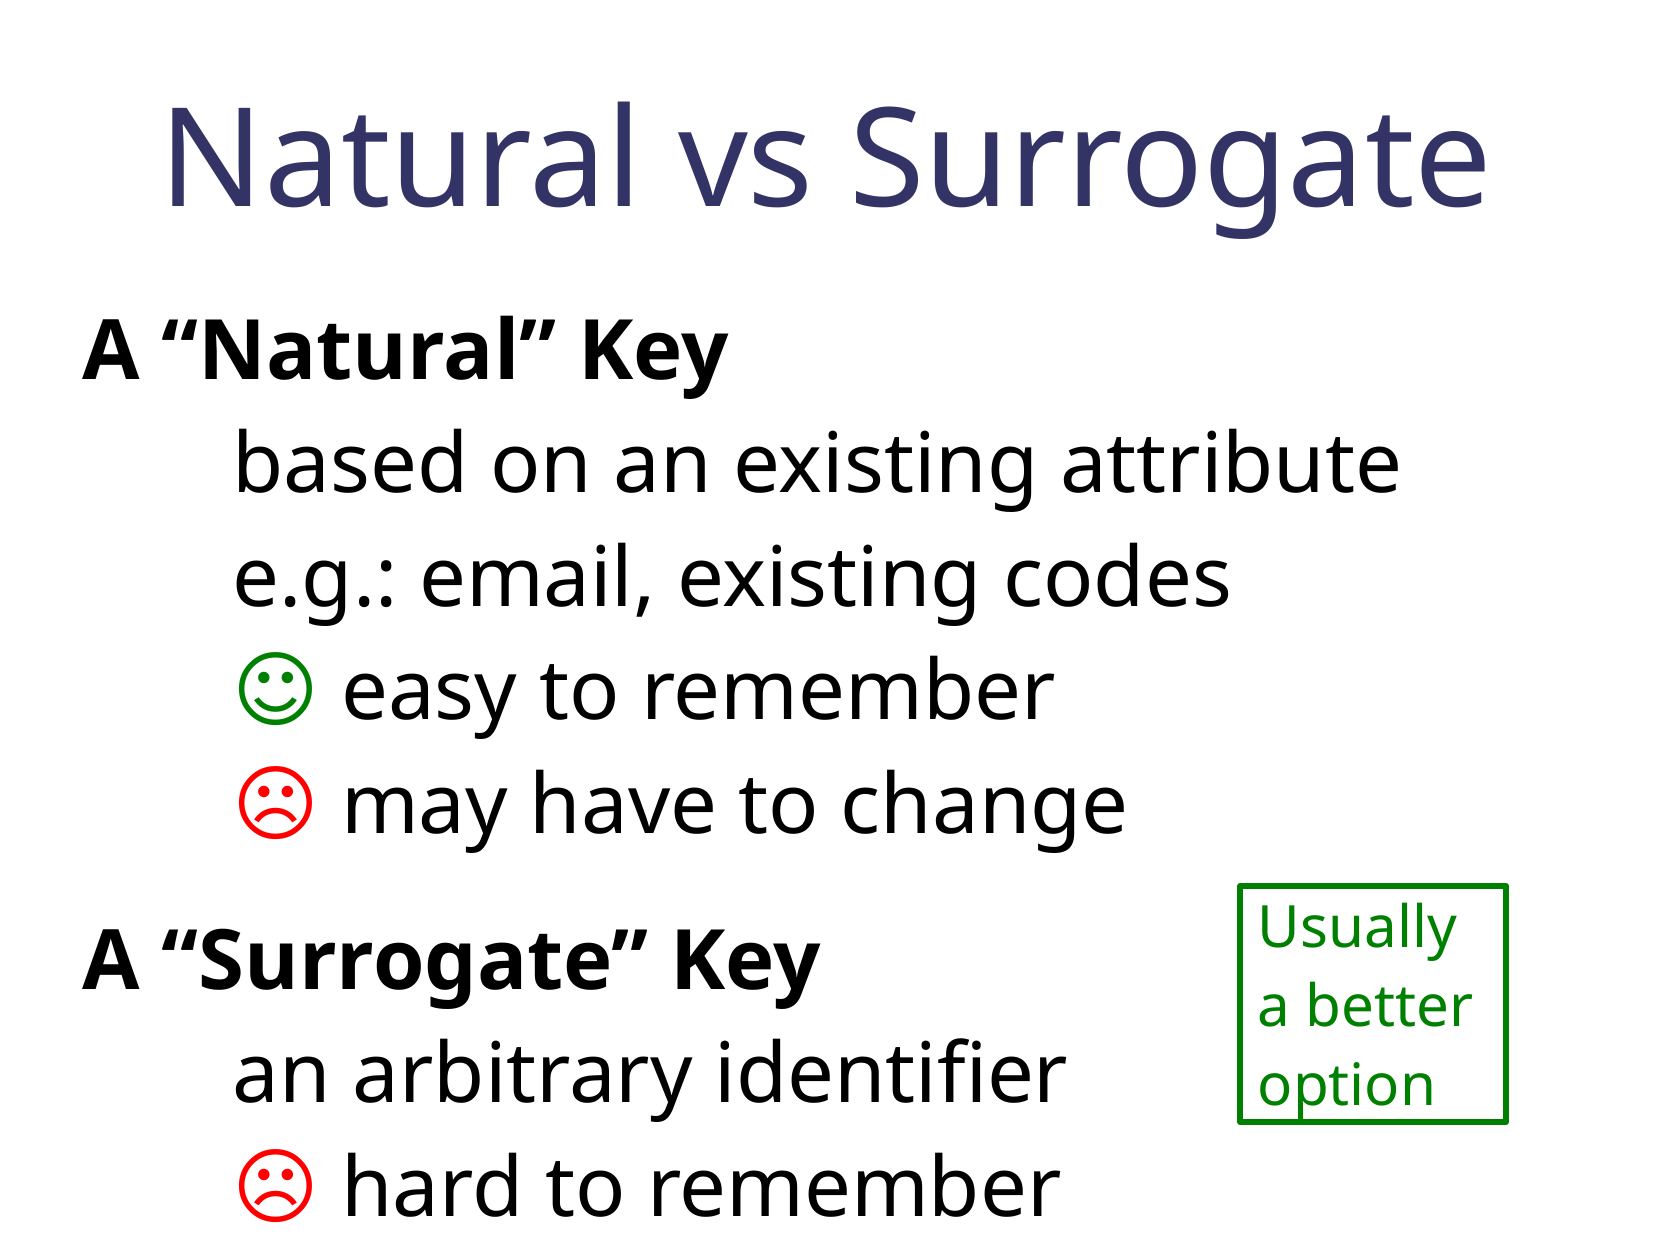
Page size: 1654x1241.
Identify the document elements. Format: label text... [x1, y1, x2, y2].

title Natural vs Surrogate [82, 49, 1571, 257]
subtitle A “Natural” Key based on an existing attribute e.g.: email, existing codes ☺ easy to remember ☹ may have to change A “Surrogate” Key an arbitrary identifier ☹ hard to remember ☺ never have to change [82, 290, 1571, 1240]
text_box Usually a better option [1240, 885, 1506, 1123]
